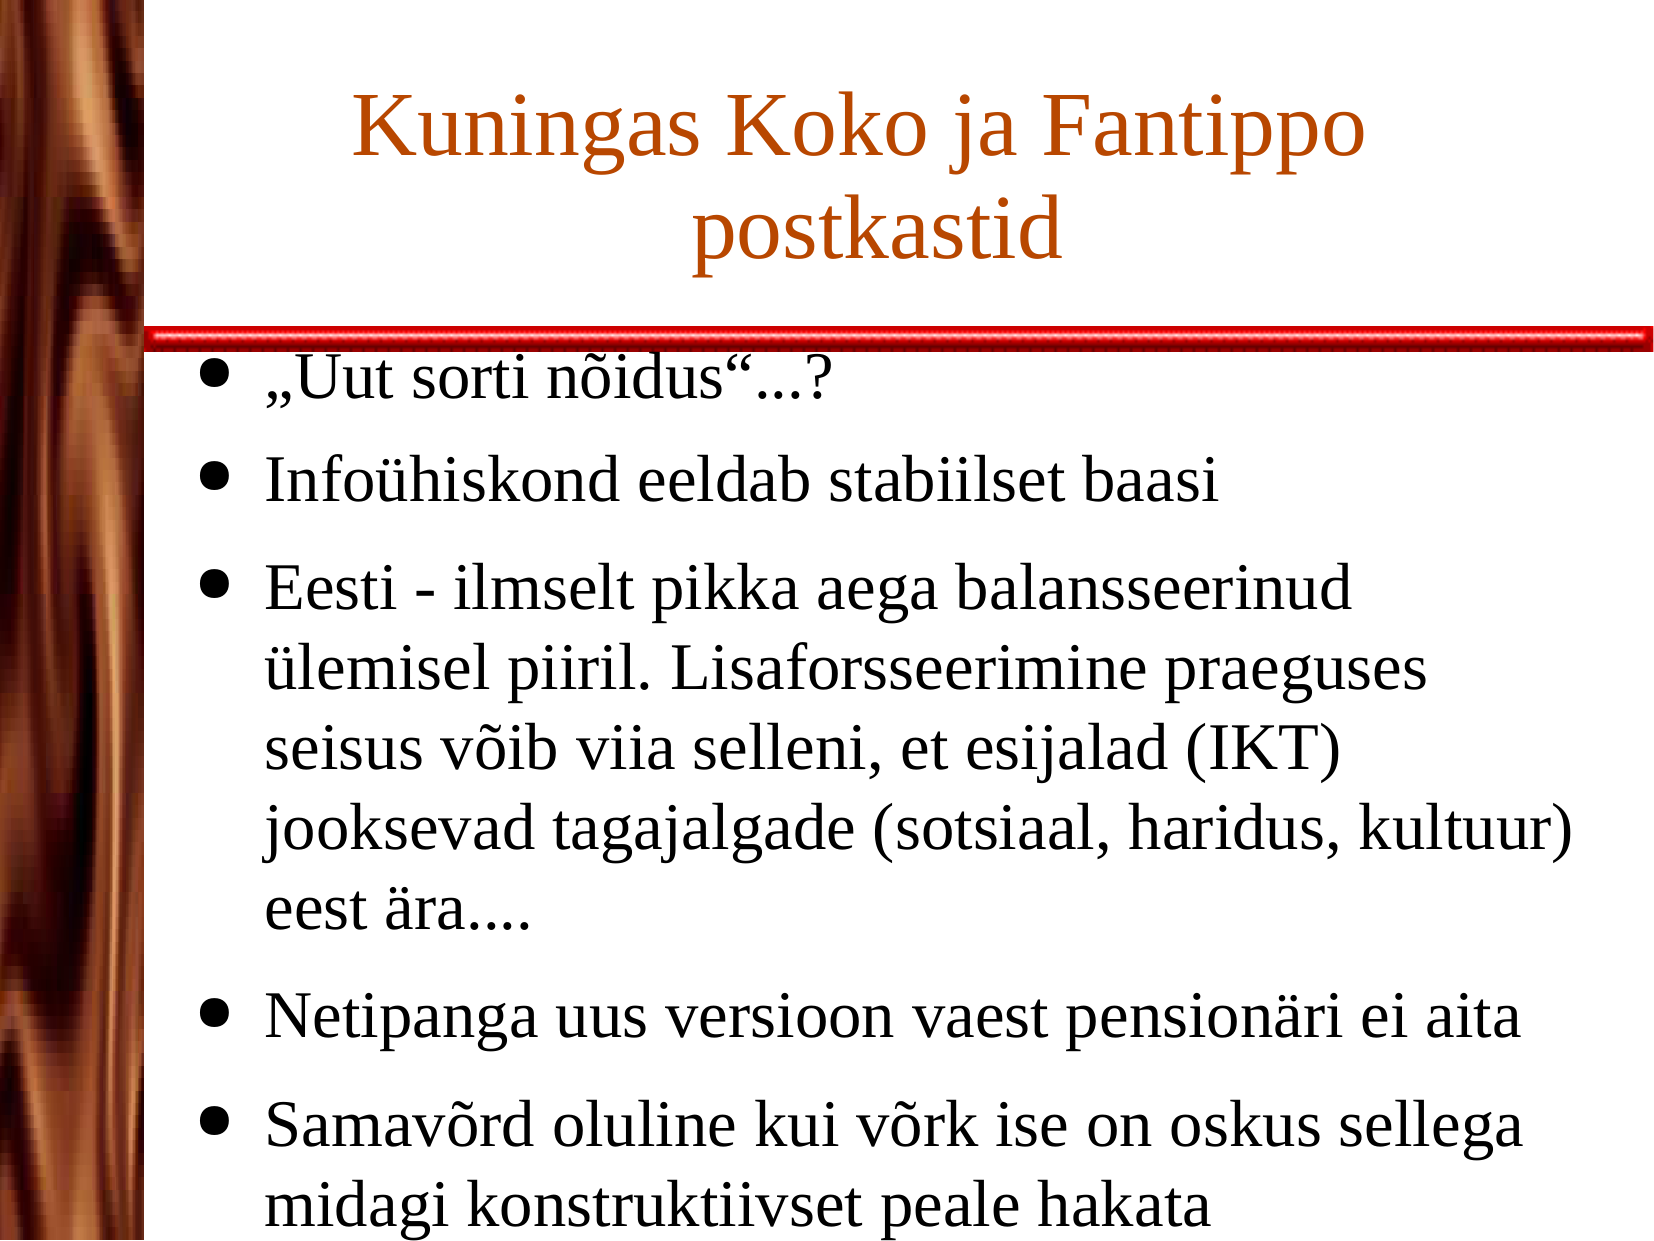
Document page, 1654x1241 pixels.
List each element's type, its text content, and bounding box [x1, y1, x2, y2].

picture [0, 0, 1654, 1240]
list „Uut sorti nõidus“...? Infoühiskond eeldab stabiilset baasi Eesti - ilmselt pikka aega balansseerinud ülemisel piiril. Lisaforsseerimine praeguses seisus võib viia selleni, et esijalad (IKT) jooksevad tagajalgade (sotsiaal, haridus, kultuur) eest ära.... Netipanga uus versioon vaest pensionäri ei aita Samavõrd oluline kui võrk ise on oskus sellega midagi konstruktiivset peale hakata [183, 337, 1595, 1240]
title Kuningas Koko ja Fantippo postkastid [154, 53, 1567, 297]
